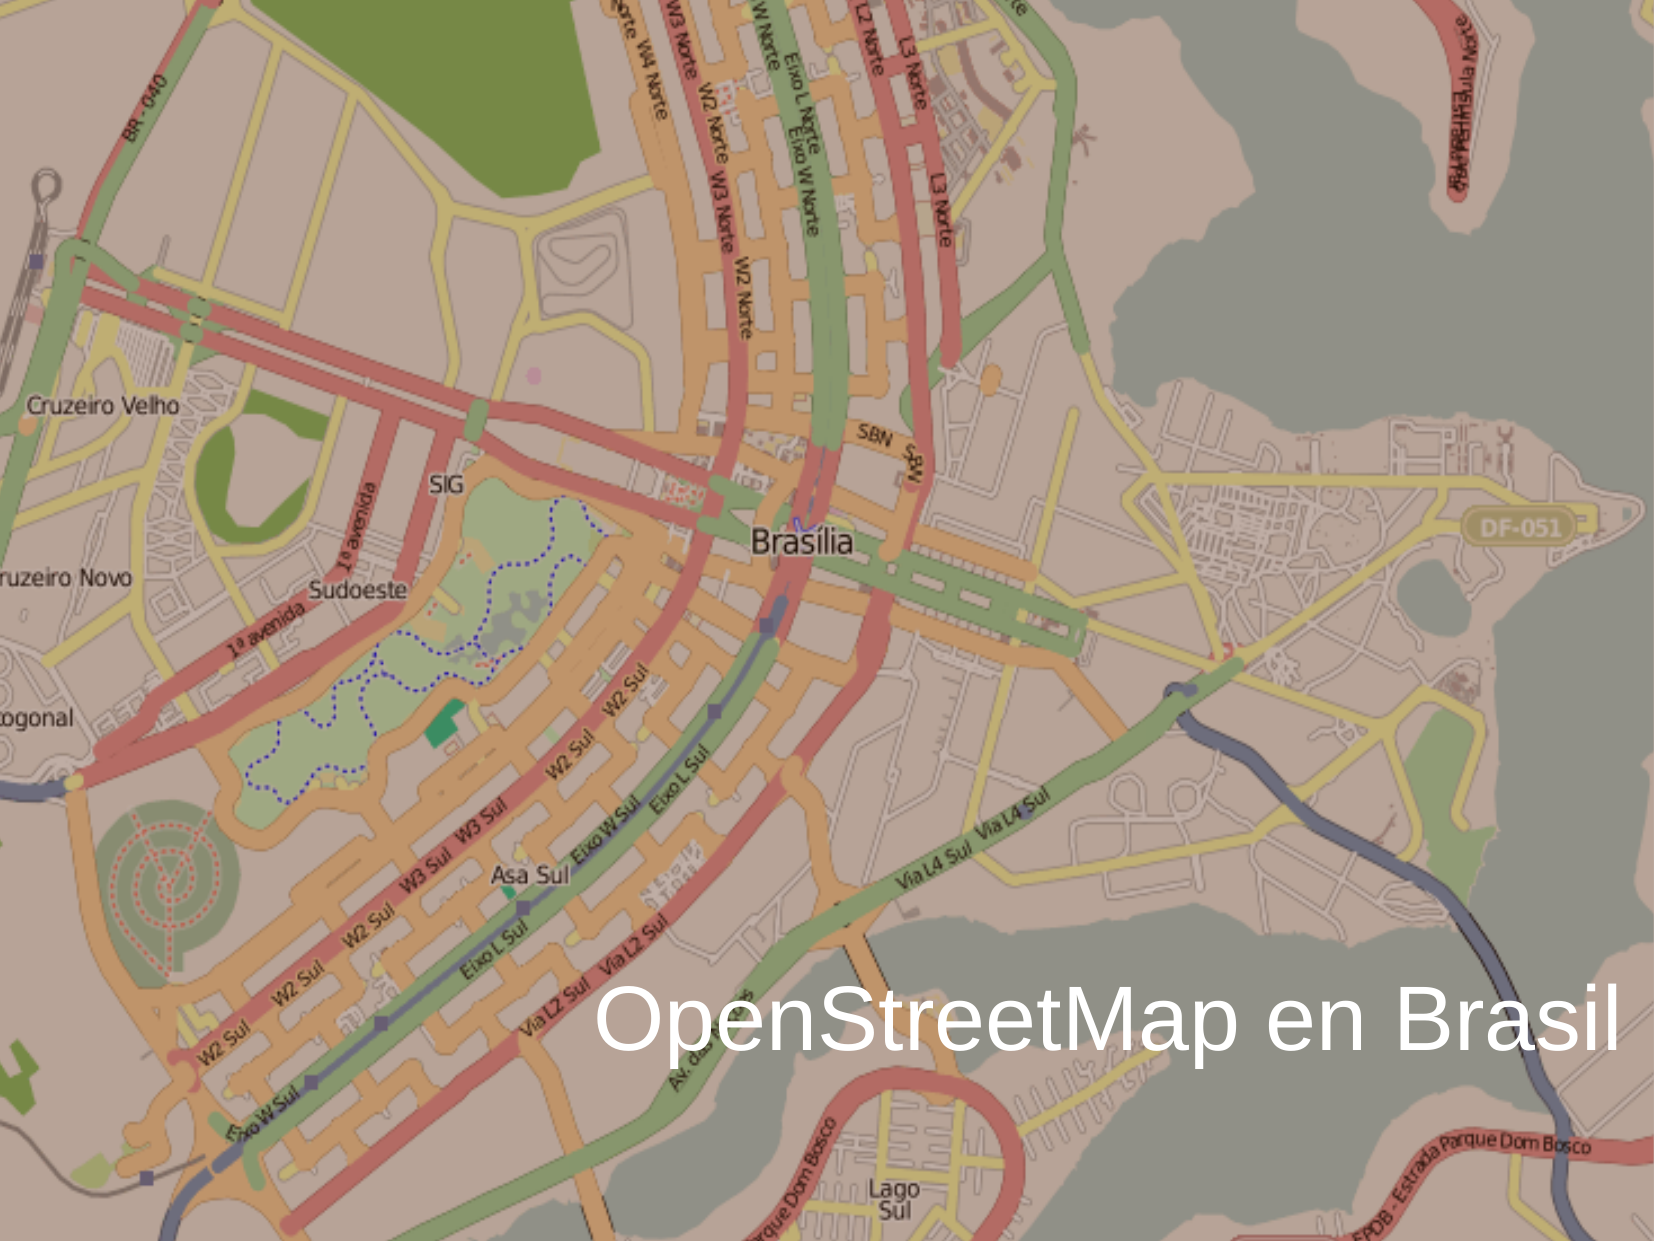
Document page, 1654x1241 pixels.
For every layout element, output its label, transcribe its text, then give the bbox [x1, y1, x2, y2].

title OpenStreetMap en Brasil [59, 915, 1625, 1123]
